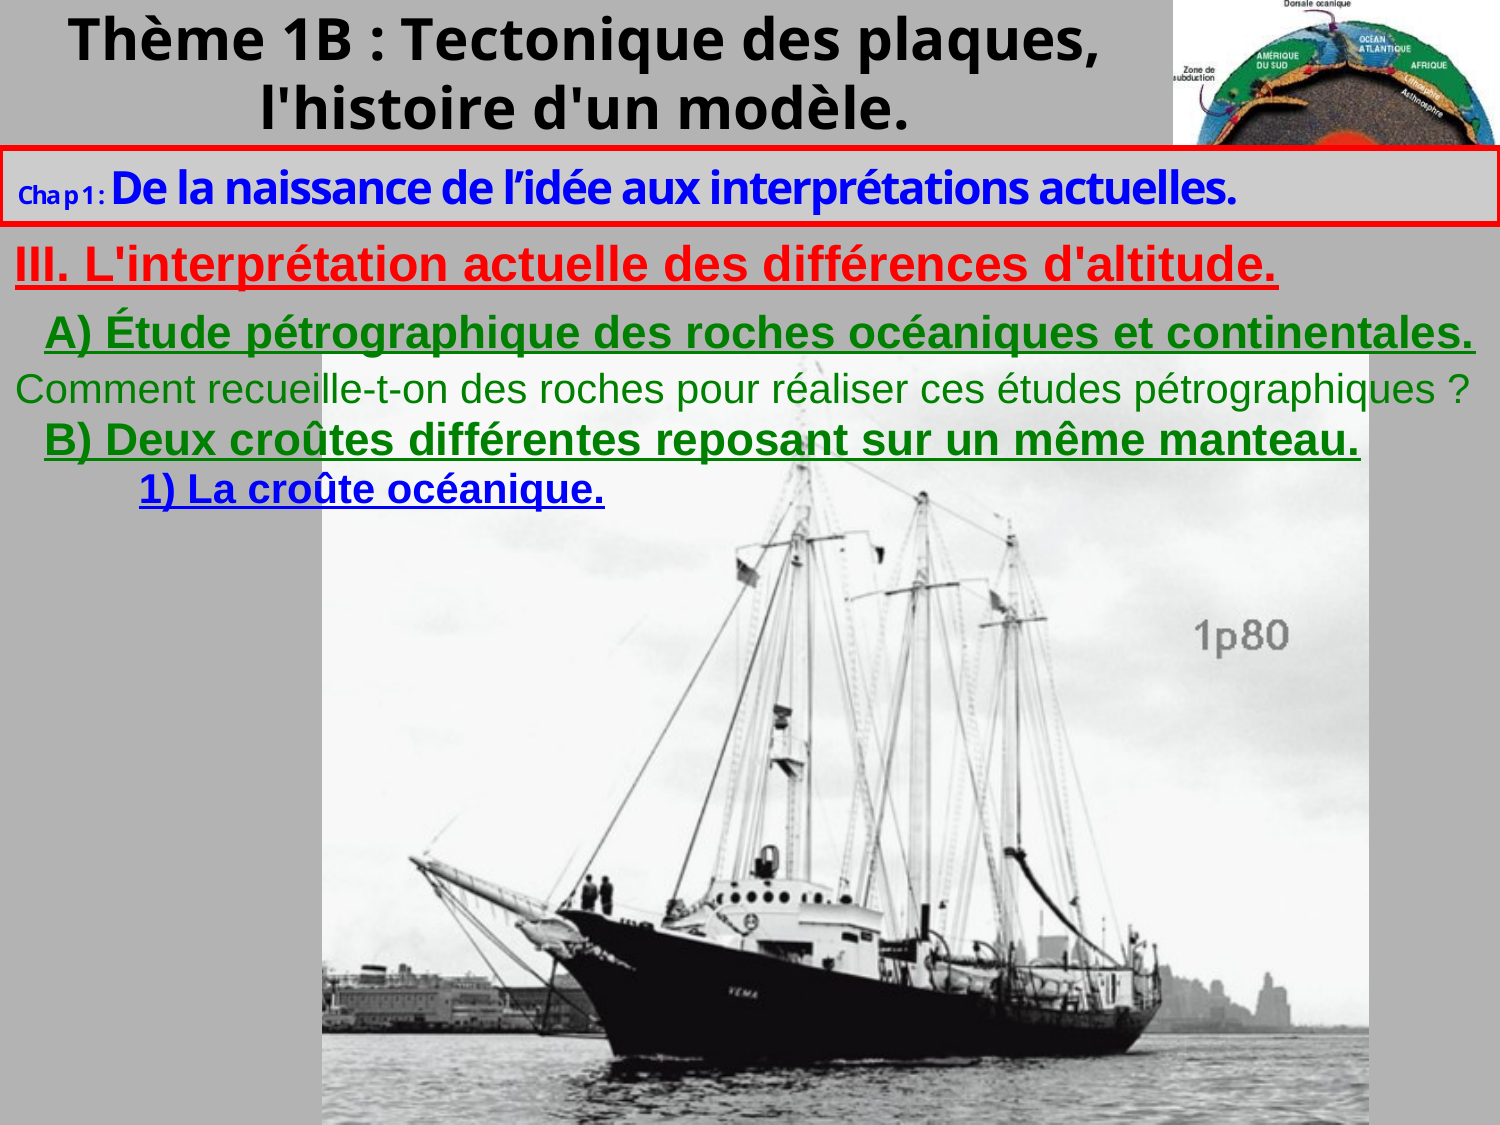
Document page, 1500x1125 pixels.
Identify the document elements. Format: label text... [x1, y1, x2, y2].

text_box III. L'interprétation actuelle des différences d'altitude. [0, 224, 1418, 300]
picture [322, 473, 1369, 1125]
text_box 1) La croûte océanique. [124, 454, 650, 520]
text_box B) Deux croûtes différentes reposant sur un même manteau. [29, 402, 1500, 473]
text_box A) Étude pétrographique des roches océaniques et continentales. [29, 295, 1500, 354]
text_box Thème 1B : Tectonique des plaques, l'histoire d'un modèle. [0, 0, 1173, 147]
picture [1173, 0, 1500, 147]
text_box Comment recueille-t-on des roches pour réaliser ces études pétrographiques ? [0, 354, 1500, 420]
text_box Cha p 1 : De la naissance de l’idée aux interprétations actuelles. [0, 147, 1500, 224]
